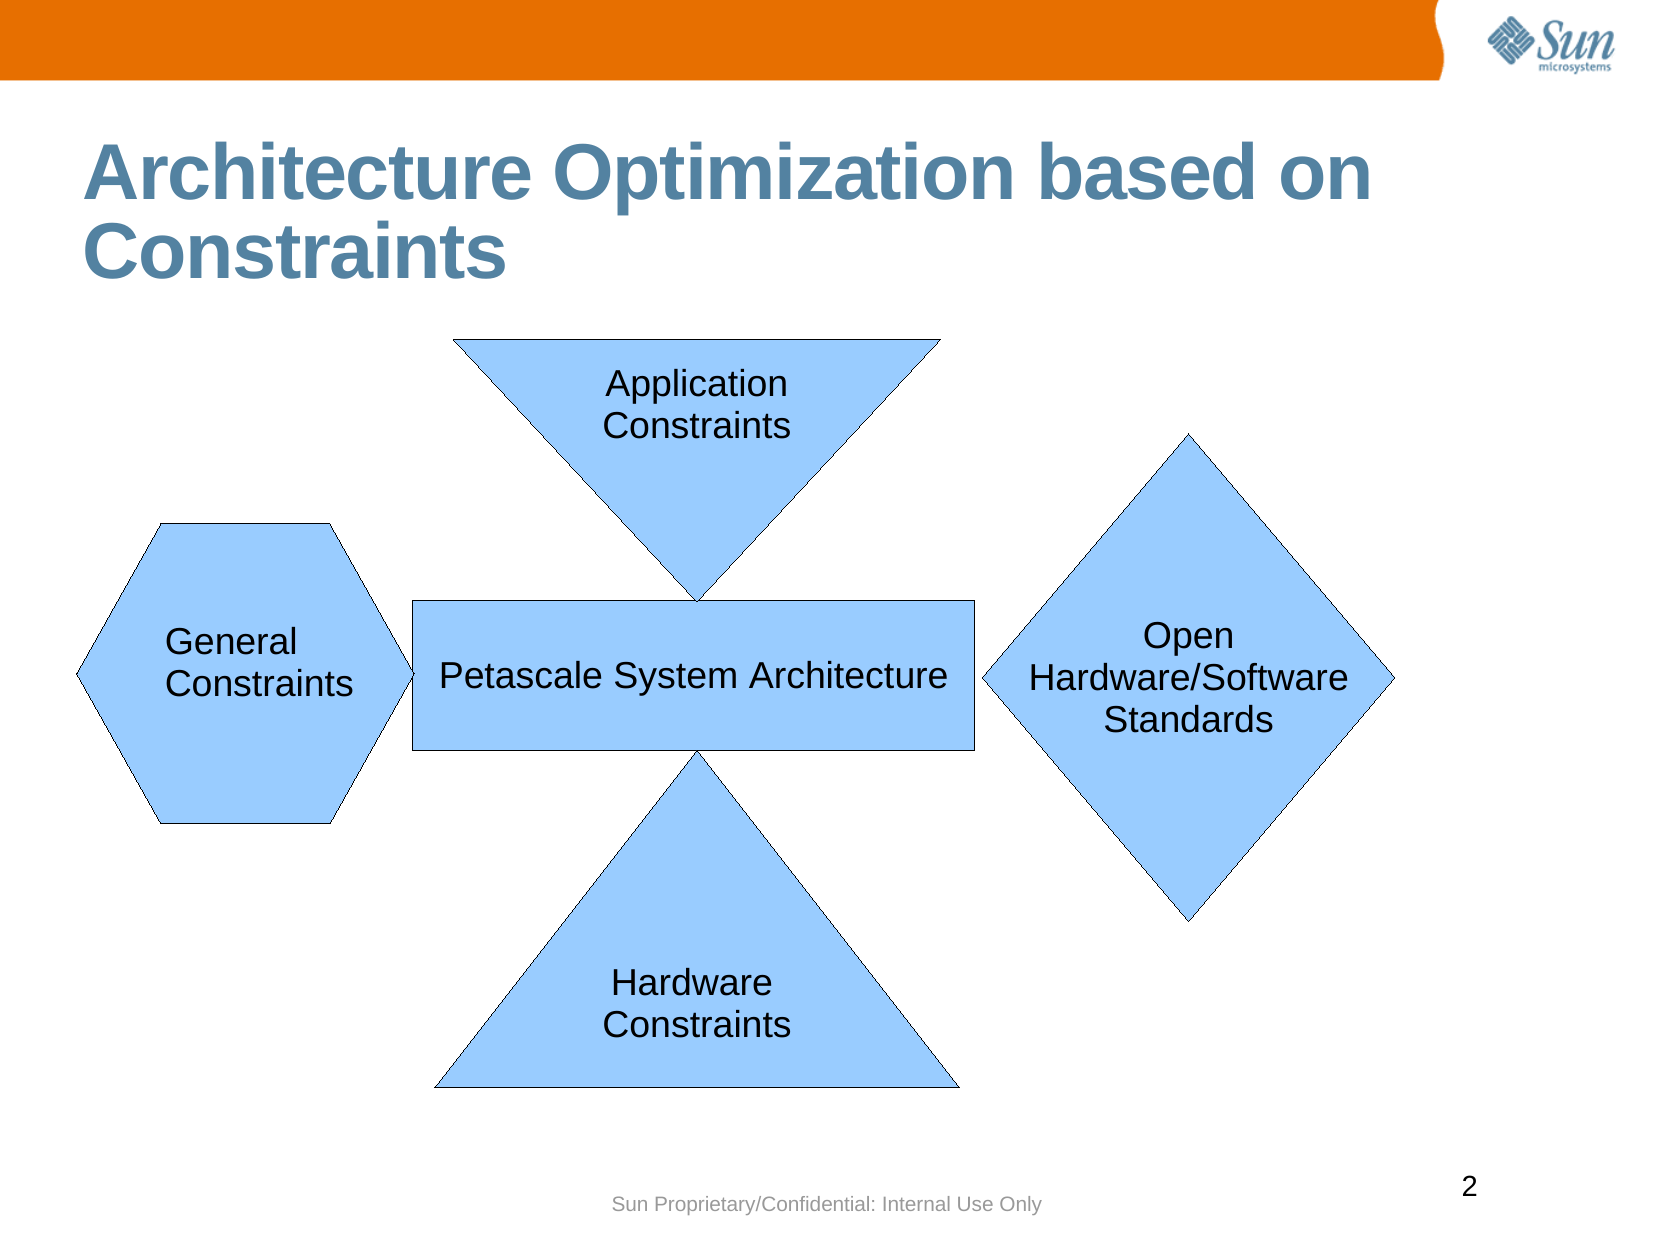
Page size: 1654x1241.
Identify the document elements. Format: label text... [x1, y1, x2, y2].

text_box General Constraints [150, 613, 376, 713]
title Architecture Optimization based on Constraints [82, 135, 1585, 304]
picture [0, 0, 1654, 83]
text_box Hardware Constraints [434, 750, 960, 1088]
text_box Application Constraints [453, 339, 941, 602]
text_box Open Hardware/Software Standards [982, 433, 1395, 922]
text_box Petascale System Architecture [412, 600, 975, 751]
text_box [76, 523, 415, 824]
